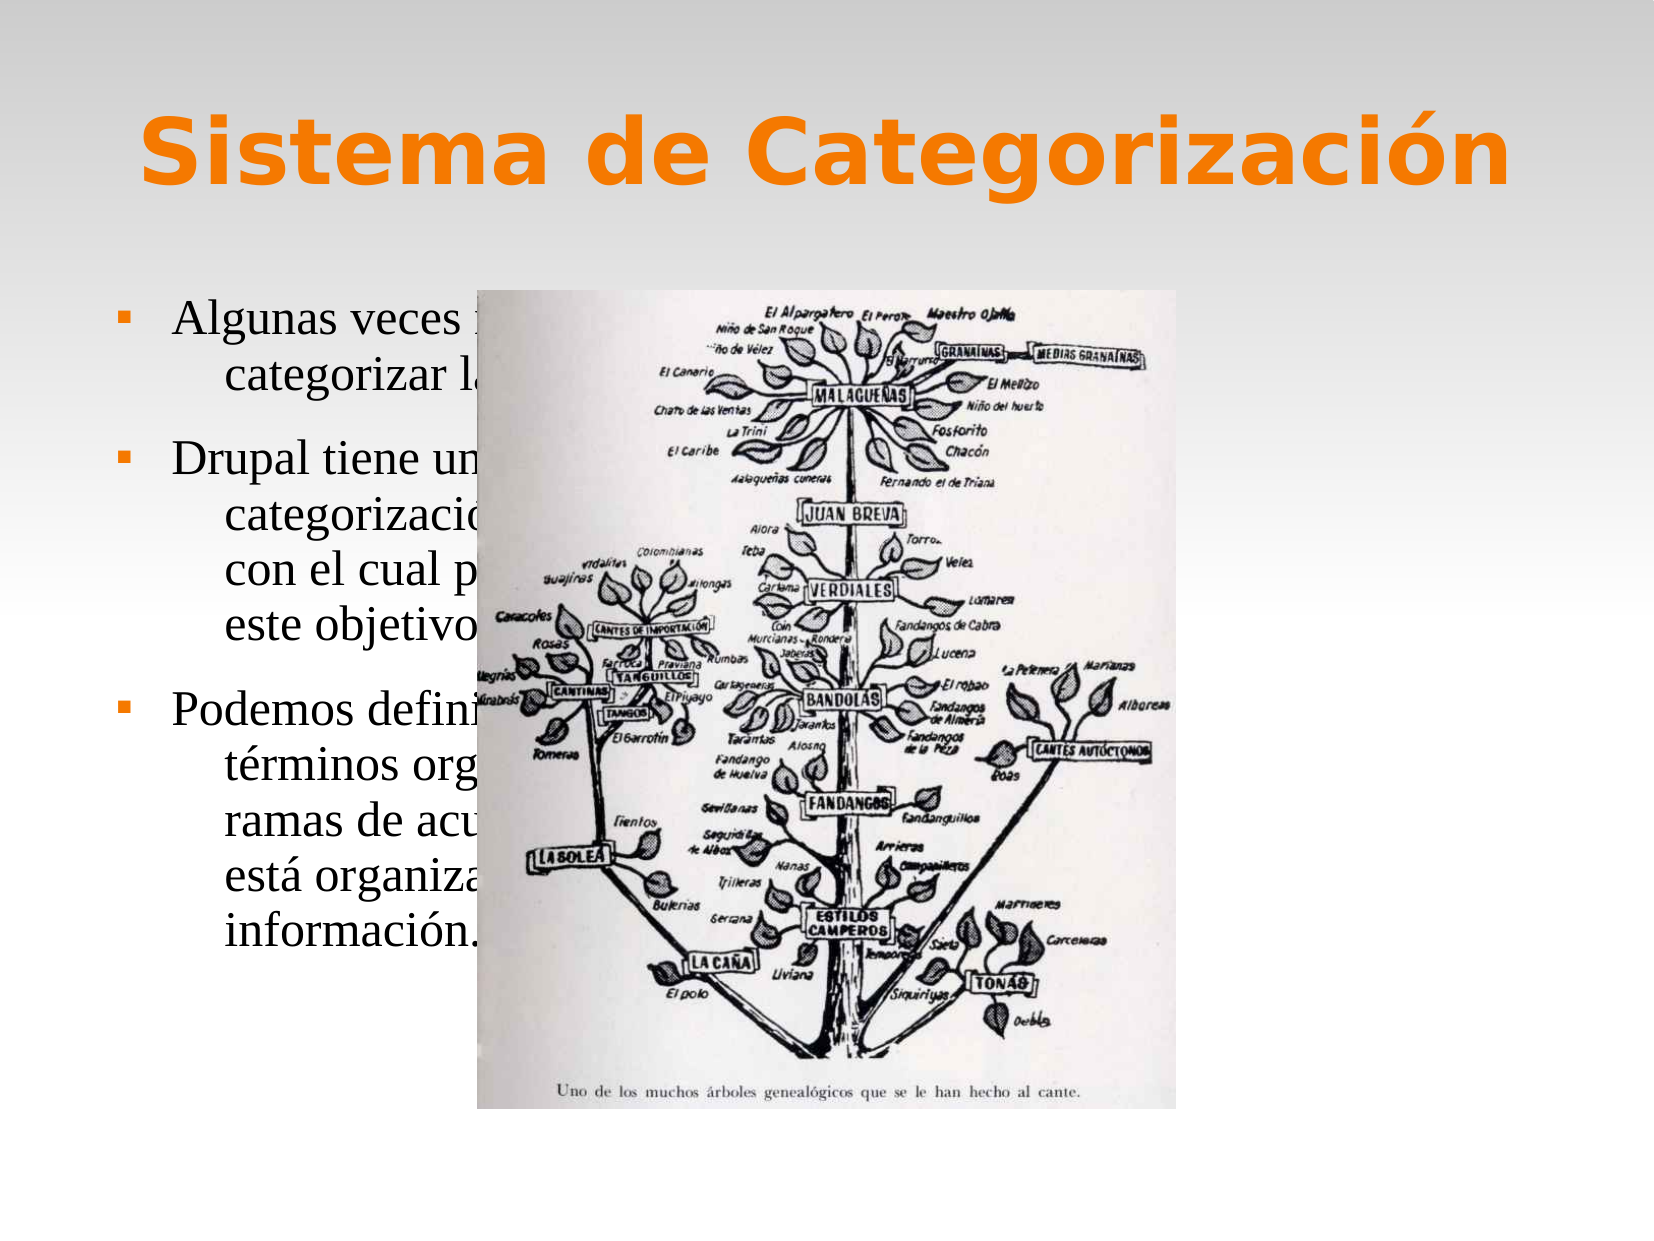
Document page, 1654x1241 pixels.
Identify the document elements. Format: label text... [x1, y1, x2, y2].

list Algunas veces necesitamos categorizar la información. Drupal tiene un sistema de categorización (taxonomías) con el cual podemos cumplir este objetivo. Podemos definir vocabularios y términos organizados en ramas de acuerdo a como está organizada nuestra información. [82, 290, 417, 1109]
title Sistema de Categorización [82, 49, 1571, 257]
picture [417, 290, 1557, 1109]
